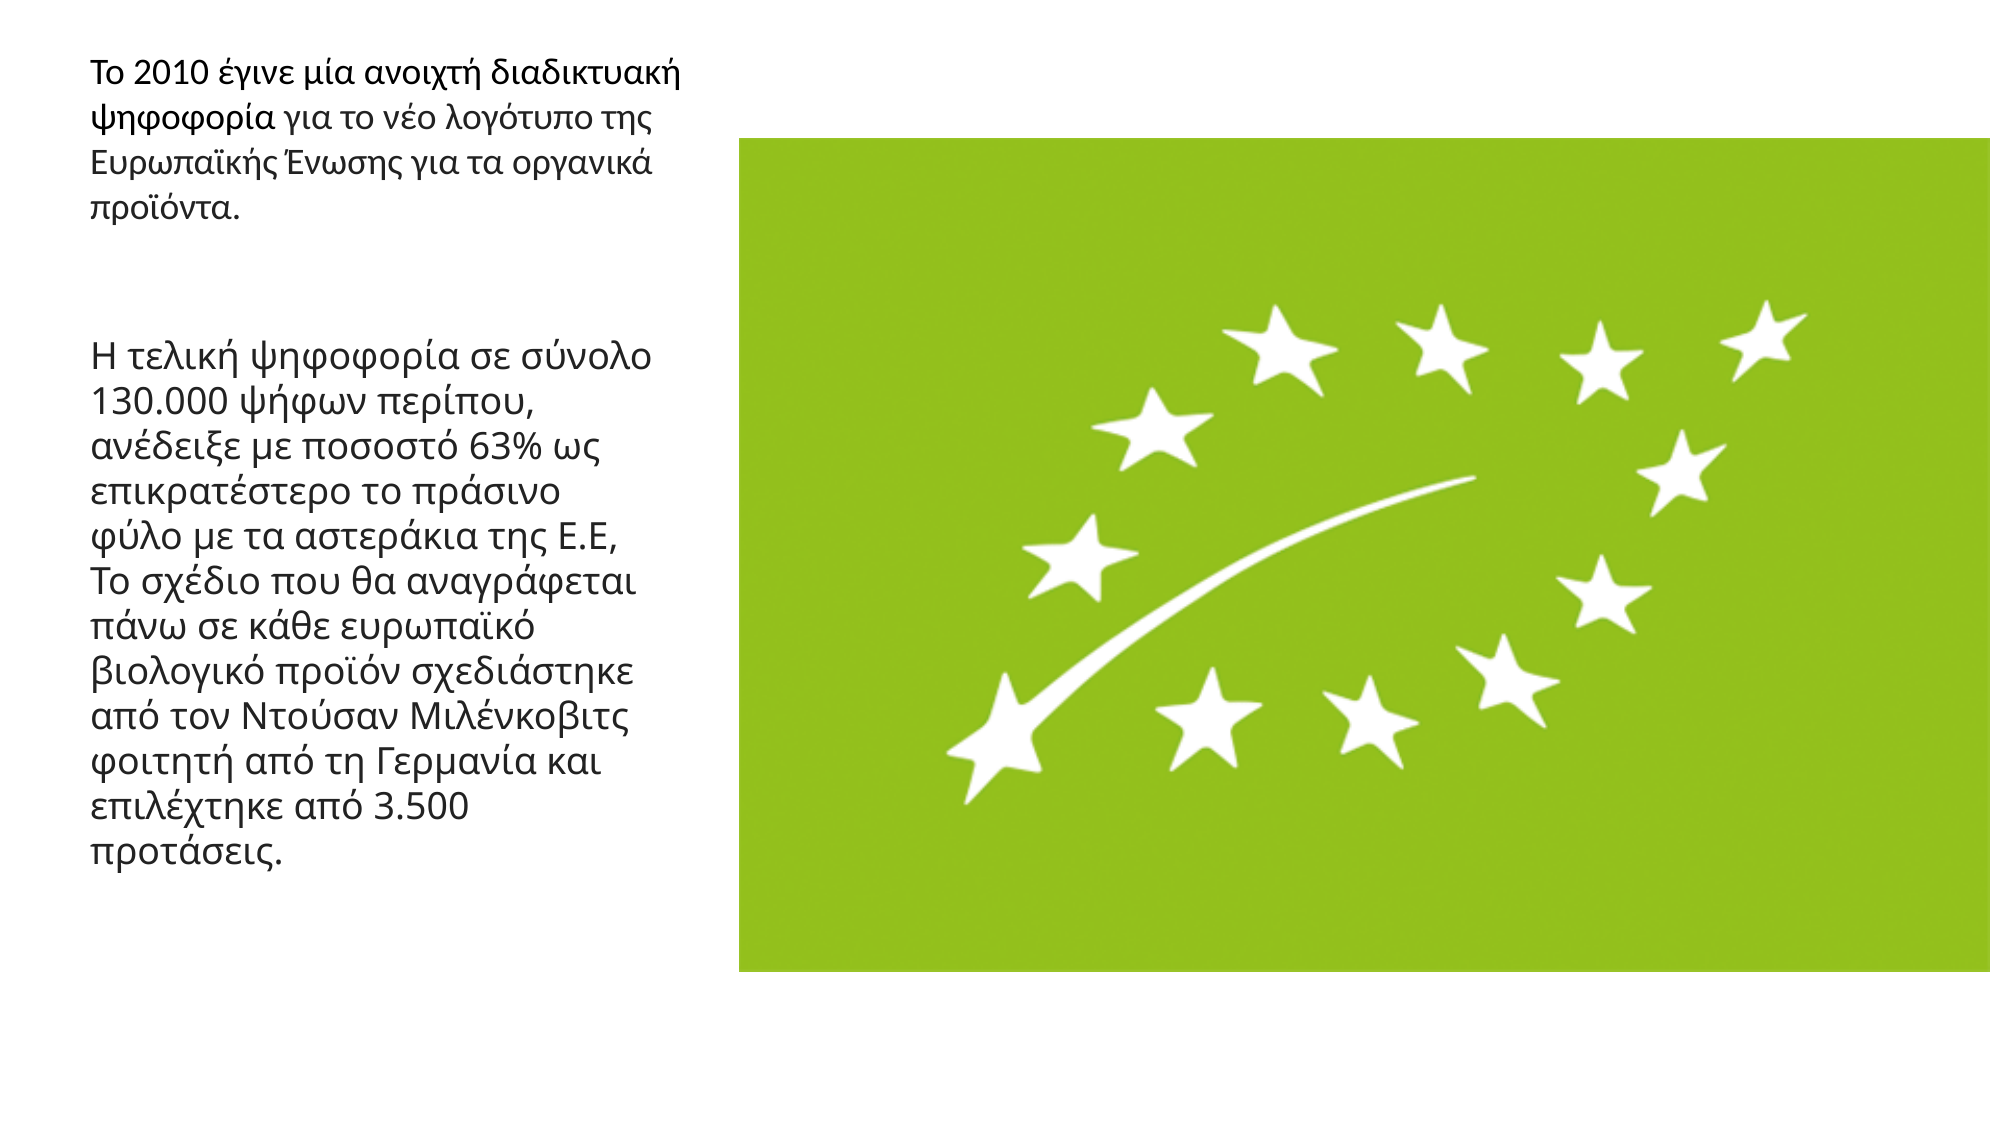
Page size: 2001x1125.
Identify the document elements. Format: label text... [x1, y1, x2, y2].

text_box Η τελική ψηφοφορία σε σύνολο 130.000 ψήφων περίπου, ανέδειξε με ποσοστό 63% ως επικρατέστερο το πράσινο φύλο με τα αστεράκια της Ε.Ε, Το σχέδιο που θα αναγράφεται πάνω σε κάθε ευρωπαϊκό βιολογικό προϊόν σχεδιάστηκε από τον Ντούσαν Μιλένκοβιτς φοιτητή από τη Γερμανία και επιλέχτηκε από 3.500 προτάσεις. [75, 324, 673, 840]
picture [739, 138, 1990, 972]
text_box Το 2010 έγινε μία ανοιχτή διαδικτυακή ψηφοφορία για το νέο λογότυπο της Ευρωπαϊκής Ένωσης για τα οργανικά προϊόντα. [75, 40, 803, 237]
